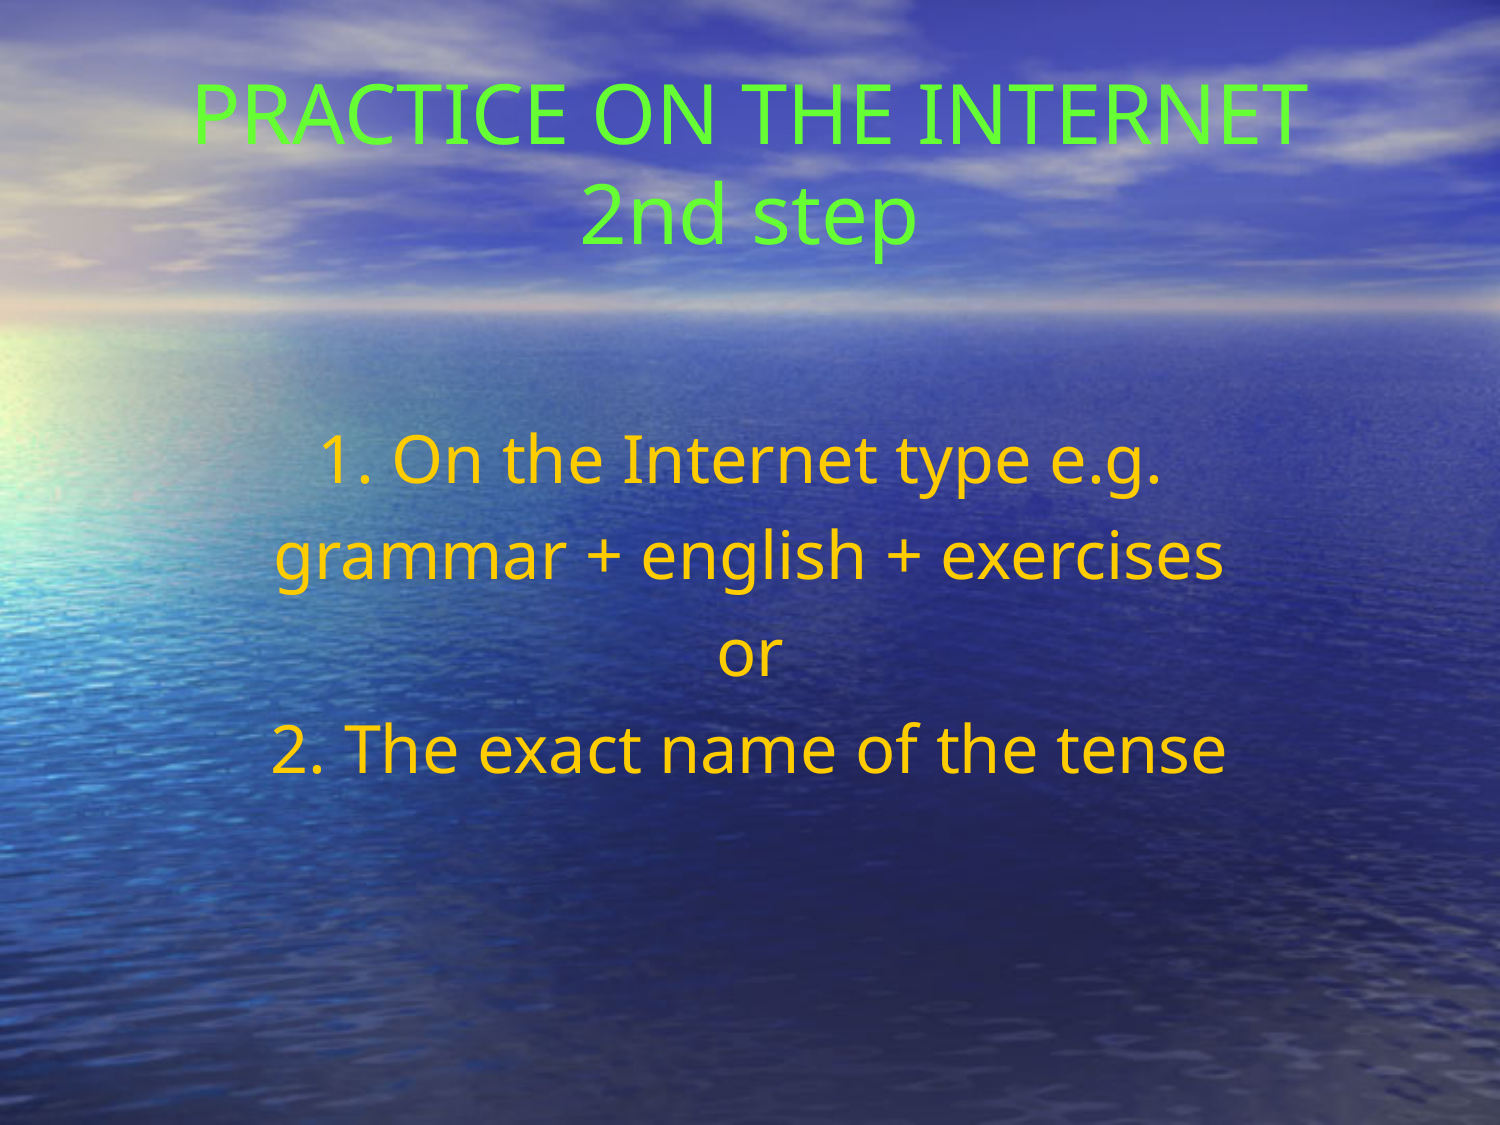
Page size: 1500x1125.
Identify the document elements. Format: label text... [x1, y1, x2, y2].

picture [0, 0, 1500, 1125]
list 1. On the Internet type e.g. grammar + english + exercises or 2. The exact name of the tense [75, 312, 1425, 988]
title PRACTICE ON THE INTERNET 2nd step [75, 47, 1425, 275]
